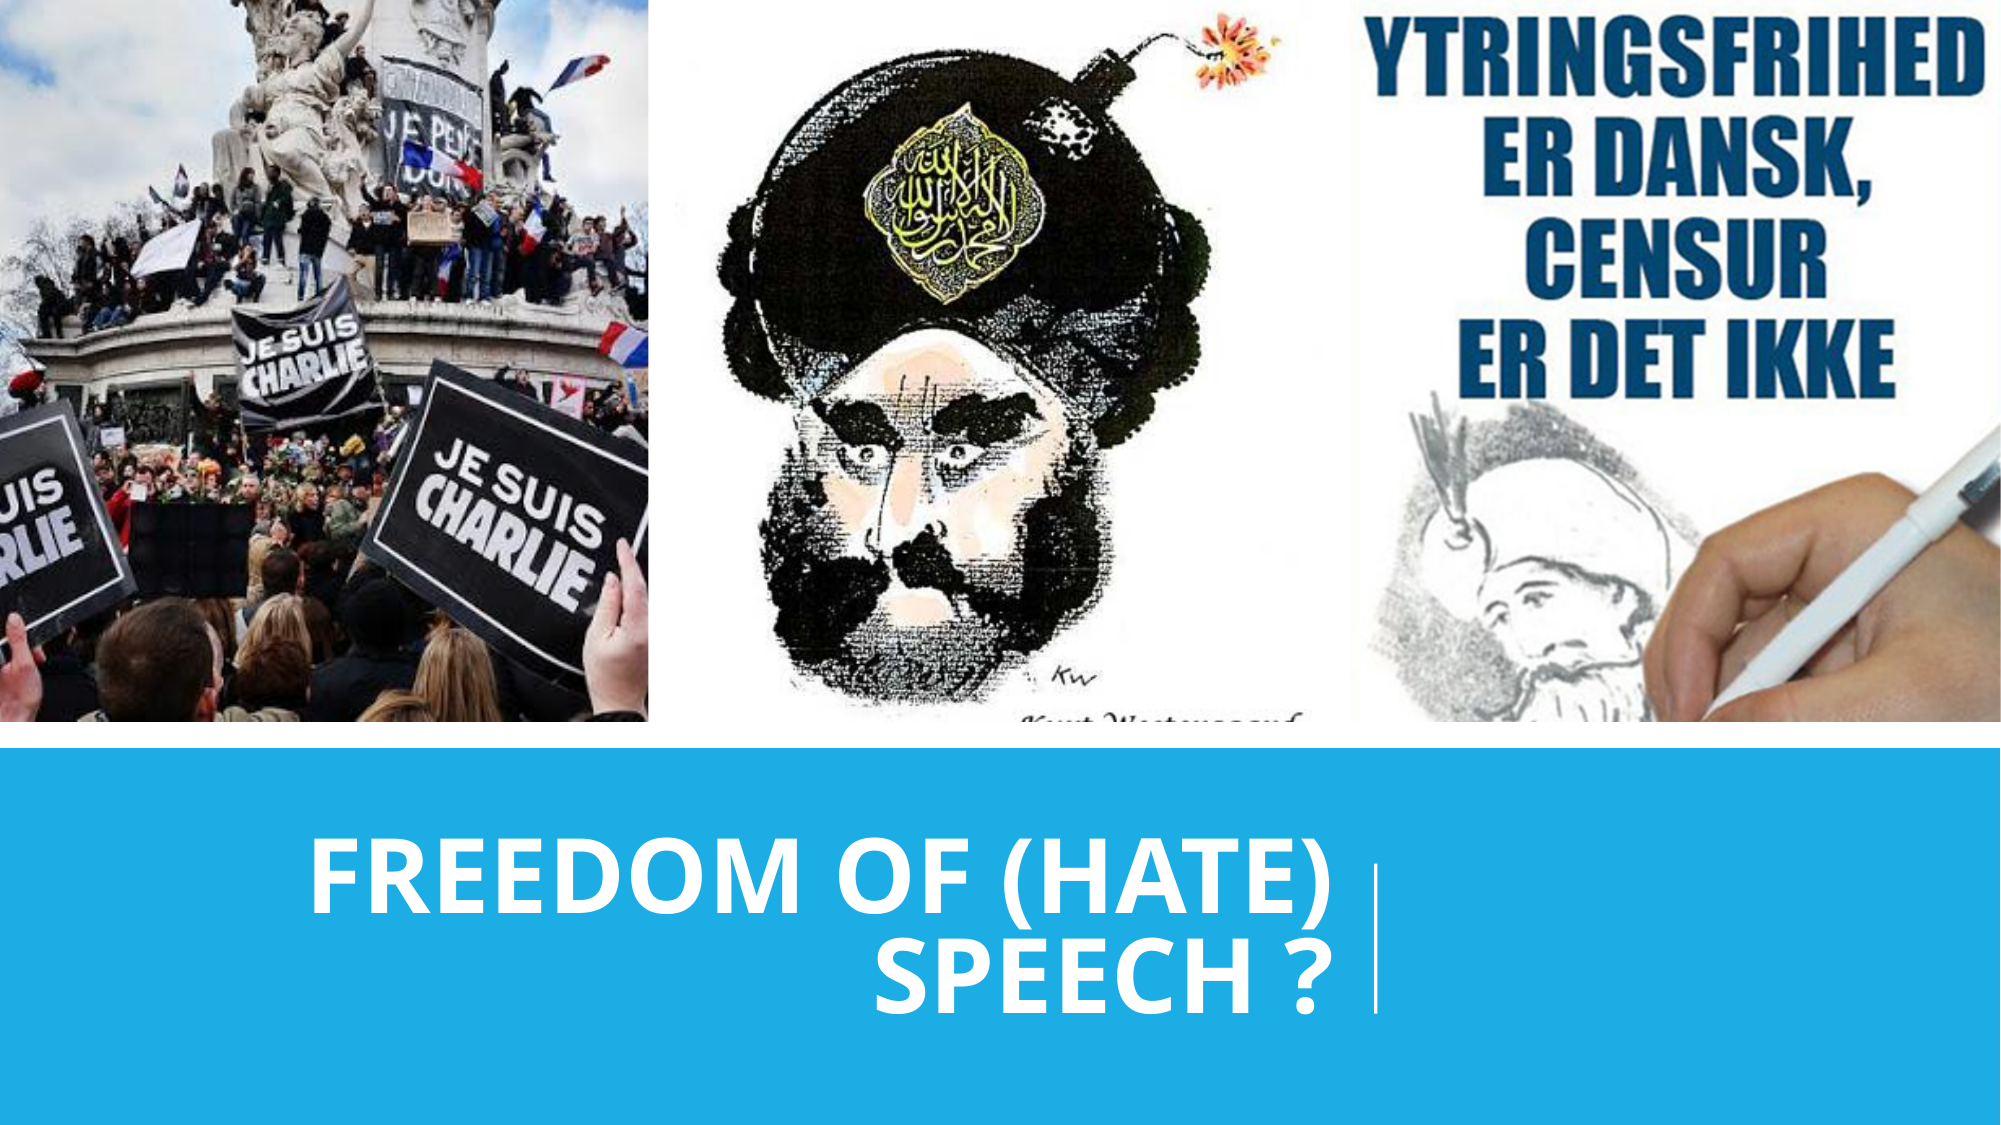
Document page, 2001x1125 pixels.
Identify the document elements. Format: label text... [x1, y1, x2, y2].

picture [0, 0, 649, 722]
picture [1350, 0, 2001, 722]
text_box [0, 0, 2000, 1125]
title FREEDOM OF (HATE) SPEECH ? [75, 813, 1350, 1054]
picture [675, 0, 1325, 722]
